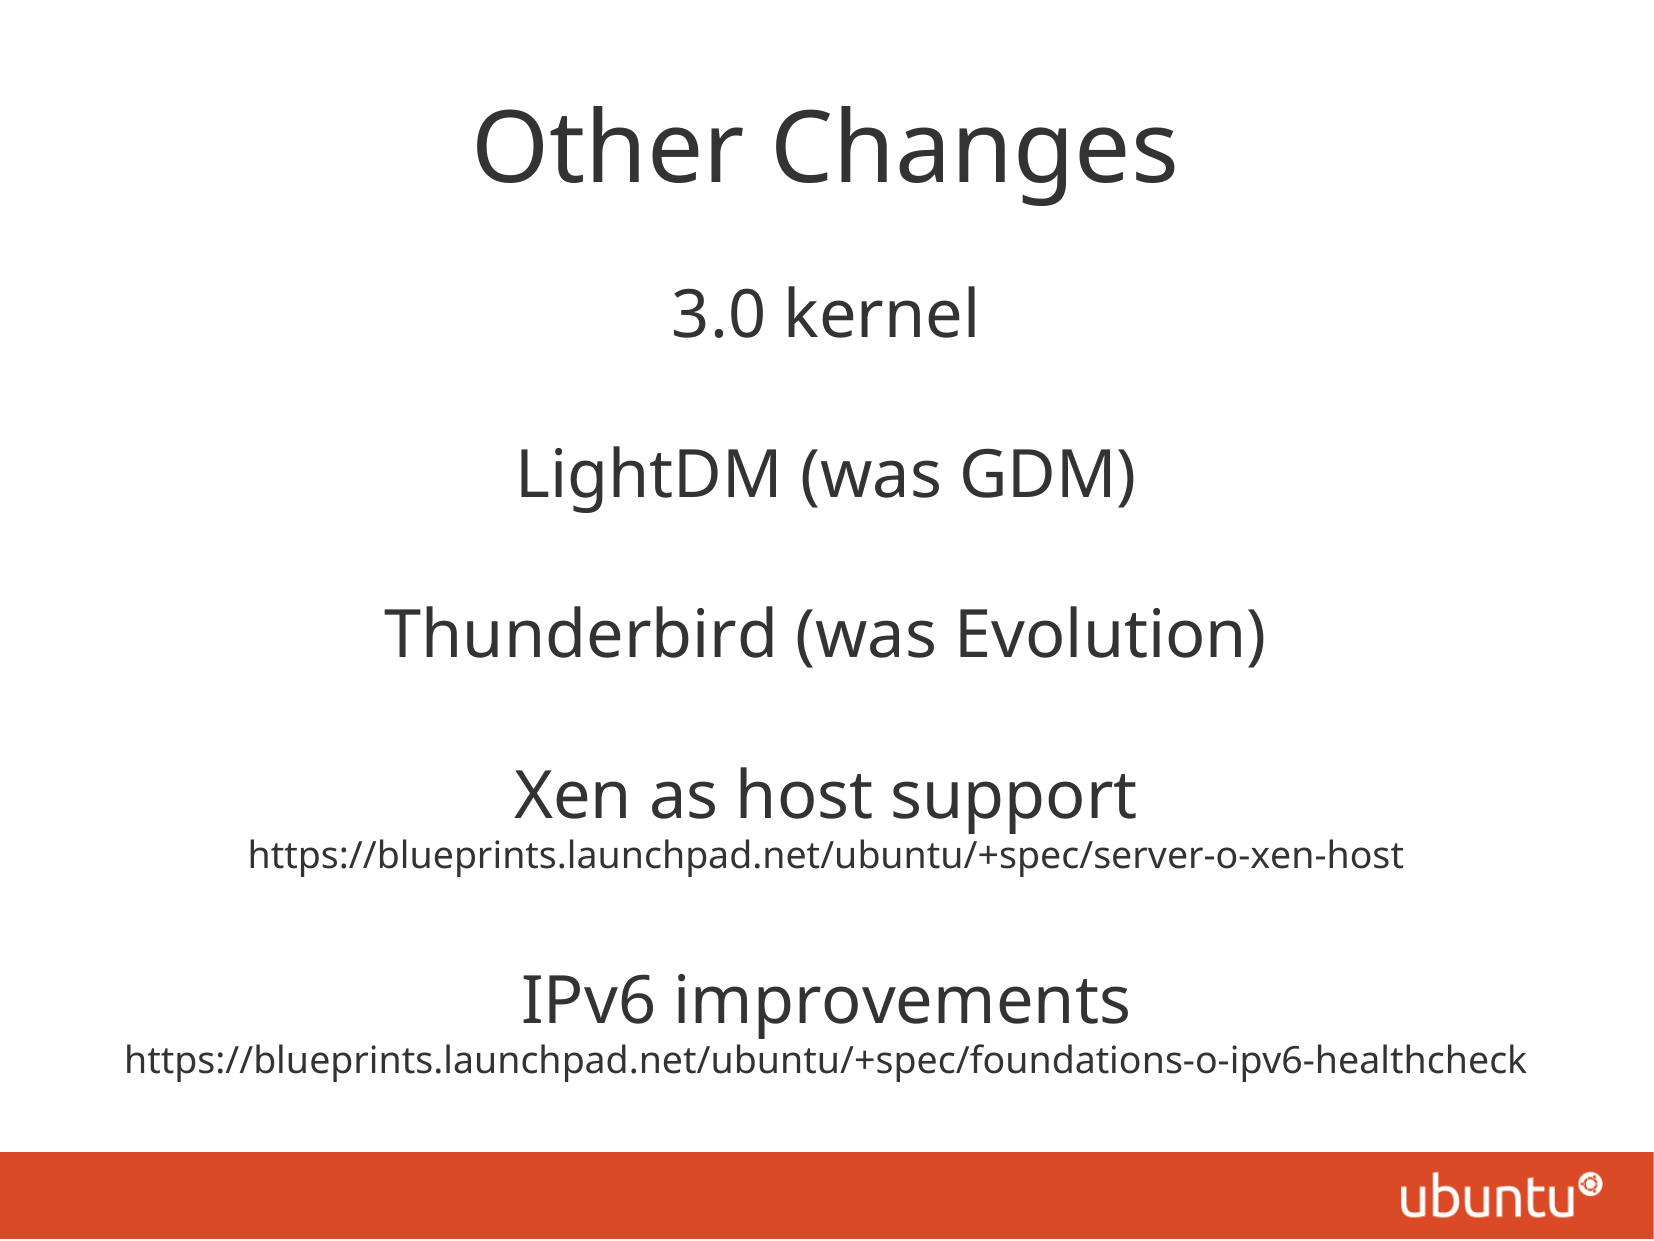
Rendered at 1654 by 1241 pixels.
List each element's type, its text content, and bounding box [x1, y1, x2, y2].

list 3.0 kernel LightDM (was GDM) Thunderbird (was Evolution) Xen as host support https://blueprints.launchpad.net/ubuntu/+spec/server-o-xen-host IPv6 improvements https://blueprints.launchpad.net/ubuntu/+spec/foundations-o-ipv6-healthcheck [70, 262, 1583, 1126]
picture [0, 1152, 1654, 1239]
title Other Changes [56, 37, 1596, 263]
